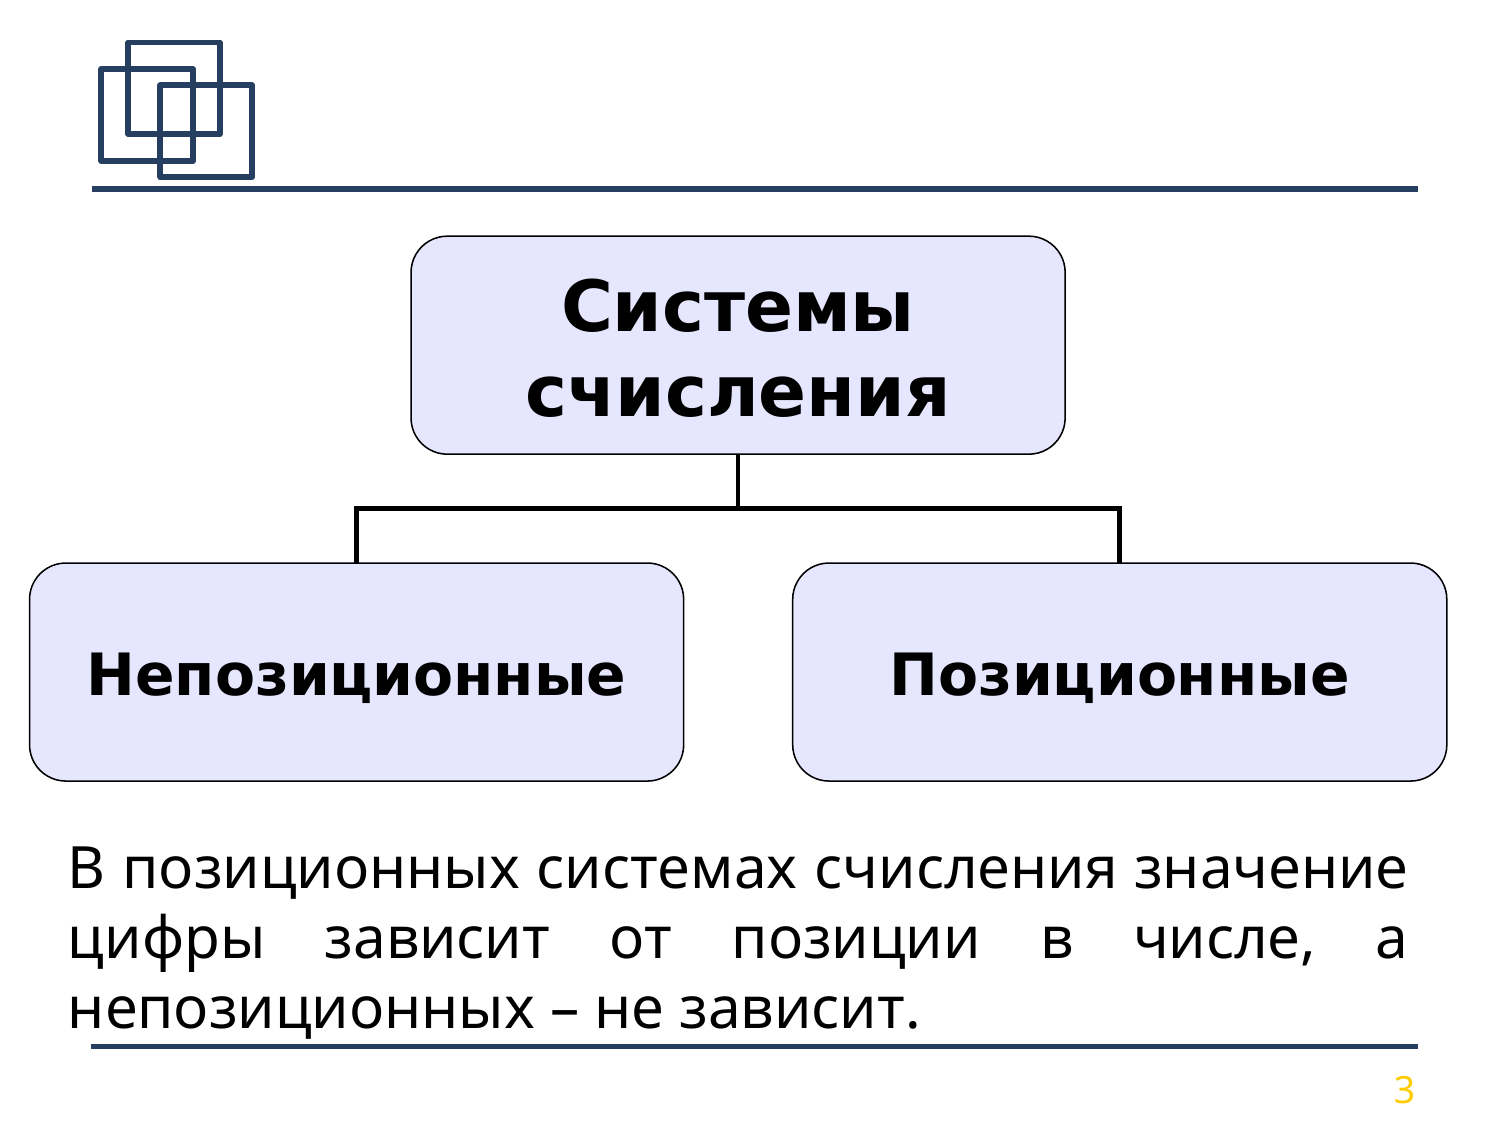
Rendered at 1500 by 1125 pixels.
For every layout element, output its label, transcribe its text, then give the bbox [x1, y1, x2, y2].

text_box Системы счисления [411, 236, 1066, 455]
text_box Позиционные [792, 563, 1447, 782]
text_box Непозиционные [29, 563, 684, 782]
text_box В позиционных системах счисления значение цифры зависит от позиции в числе, а непозиционных – не зависит. [53, 822, 1424, 1048]
